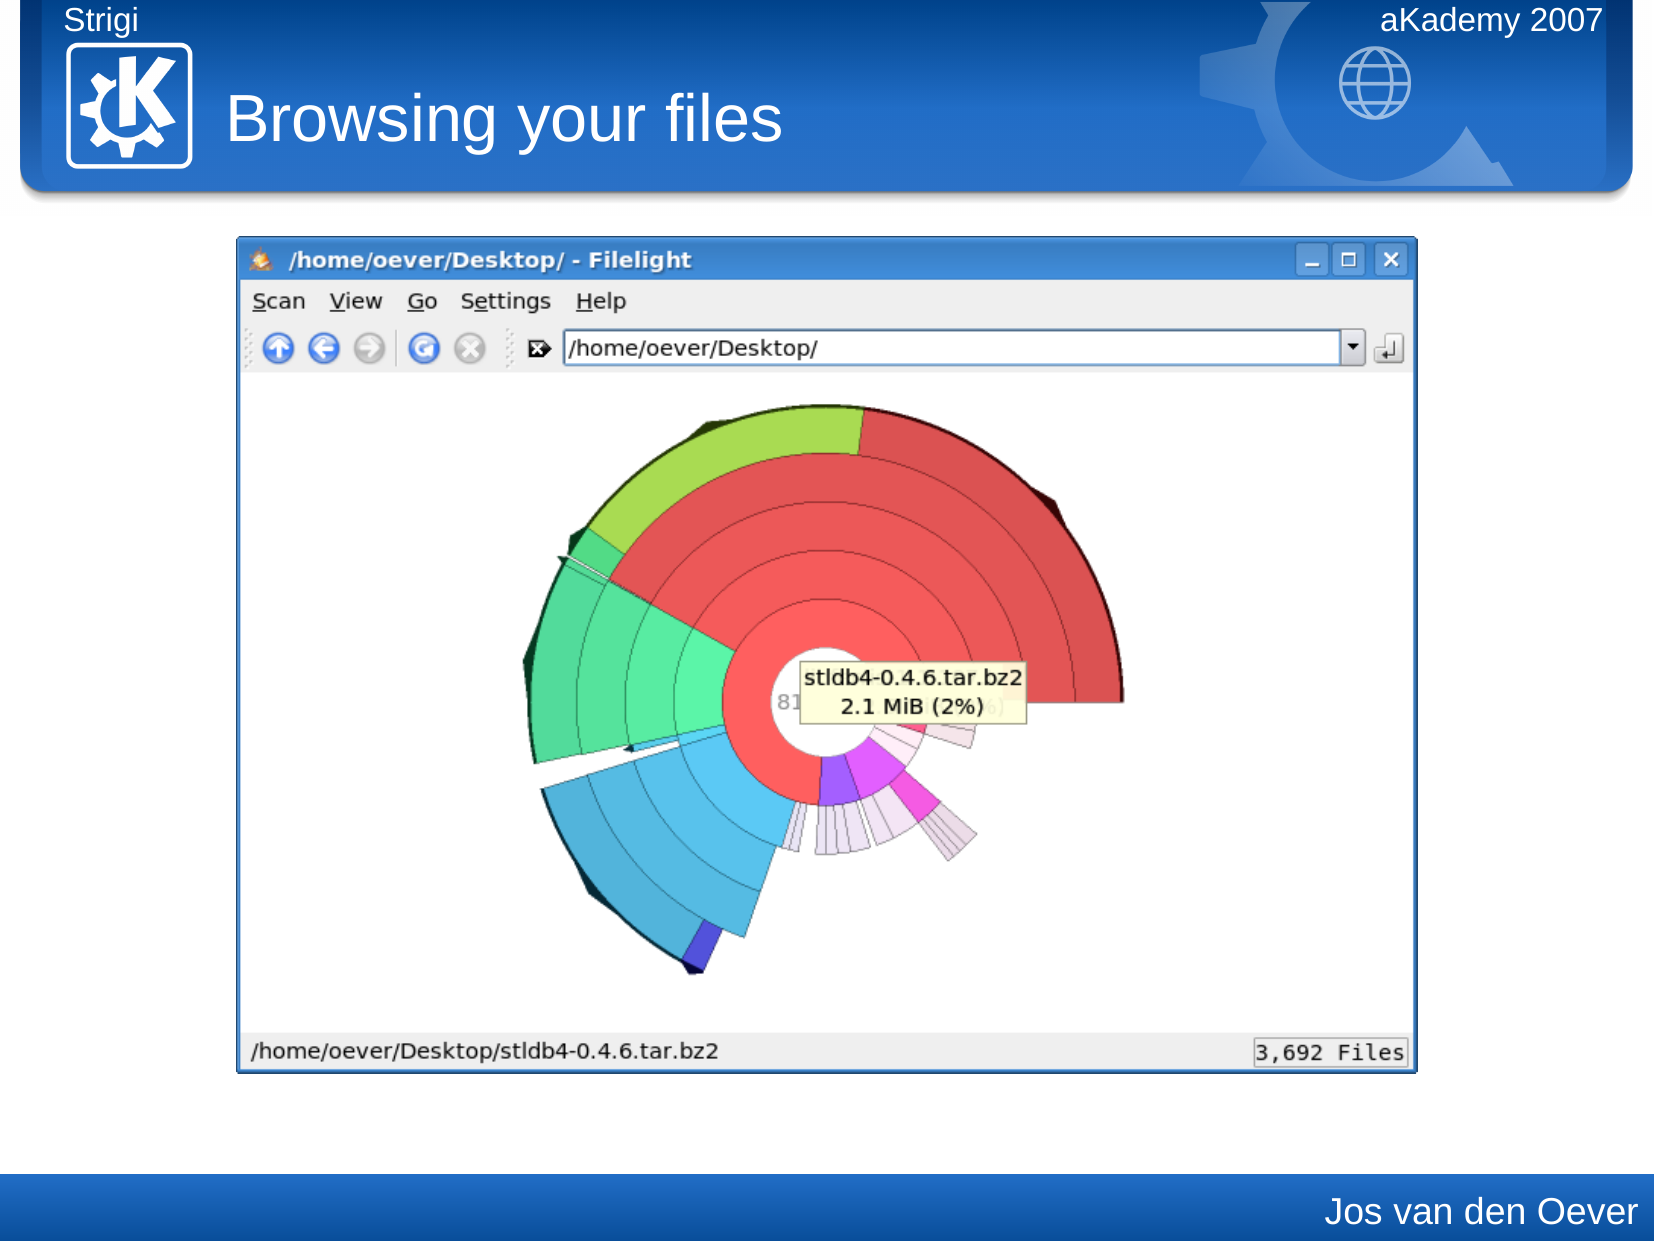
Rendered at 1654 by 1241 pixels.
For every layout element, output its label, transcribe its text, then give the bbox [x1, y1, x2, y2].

title Browsing your files [225, 56, 1571, 181]
picture [236, 236, 1418, 1074]
picture [0, 0, 1652, 216]
